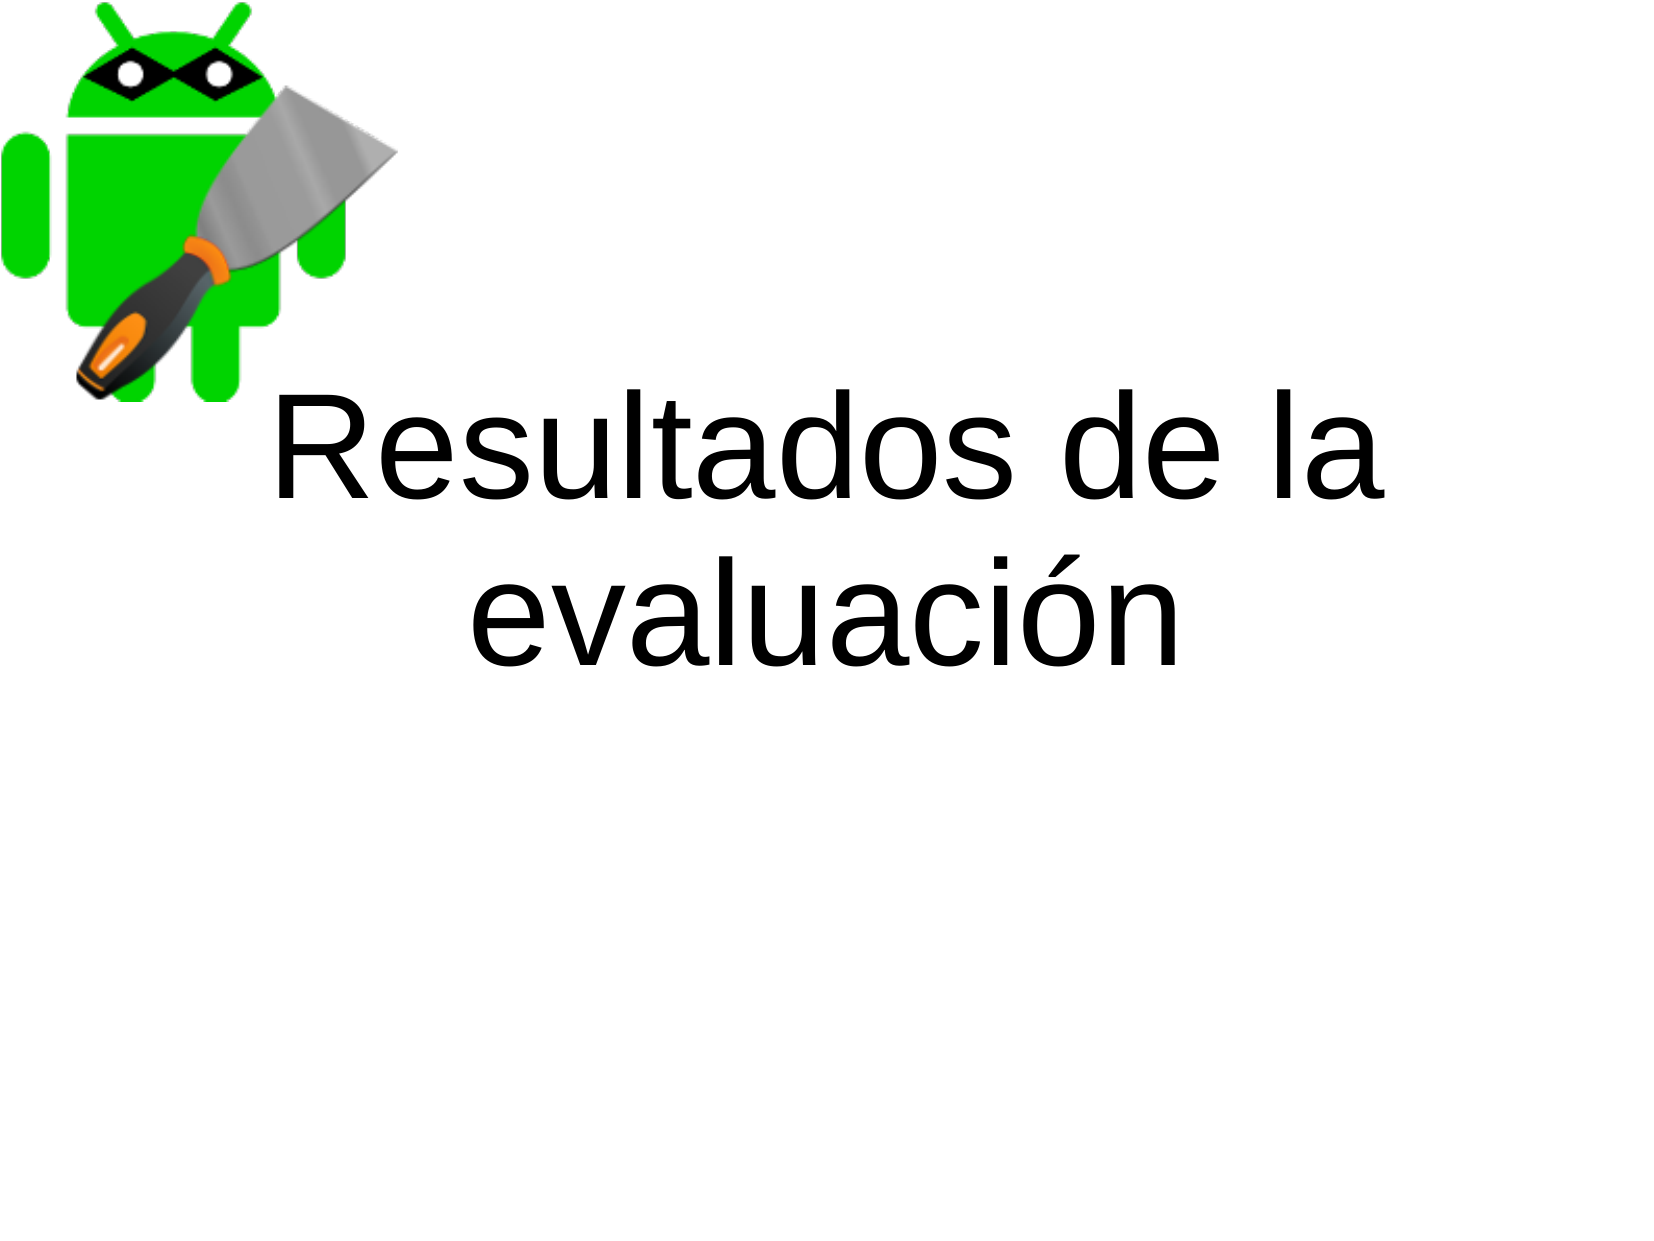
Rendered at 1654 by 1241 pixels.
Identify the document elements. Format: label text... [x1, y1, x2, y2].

title Resultados de la evaluación [82, 256, 1571, 804]
picture [0, 1, 400, 402]
